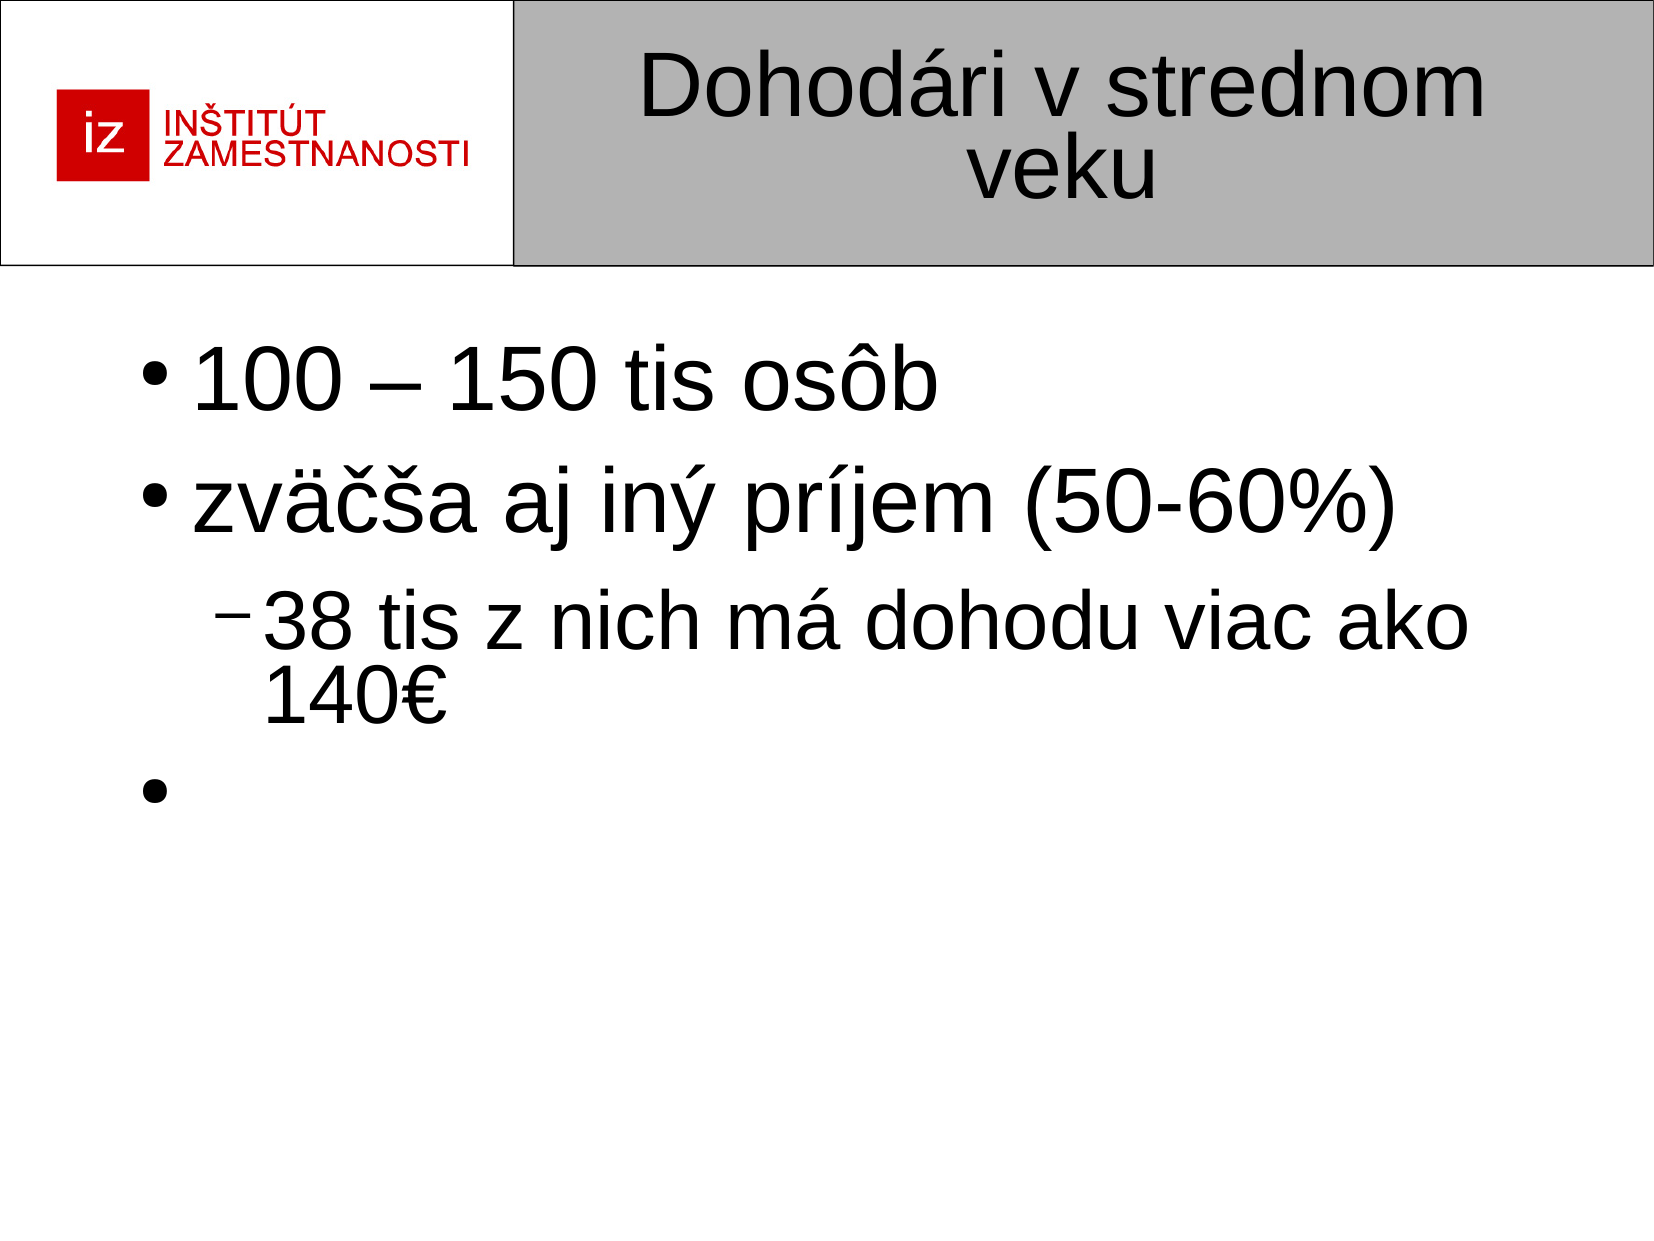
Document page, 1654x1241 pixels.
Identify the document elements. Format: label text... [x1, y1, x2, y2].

list 100 – 150 tis osôb zväčša aj iný príjem (50-60%) 38 tis z nich má dohodu viac ako 140€ [121, 344, 1533, 1126]
title Dohodári v strednom veku [561, 29, 1565, 237]
picture [5, 8, 512, 257]
